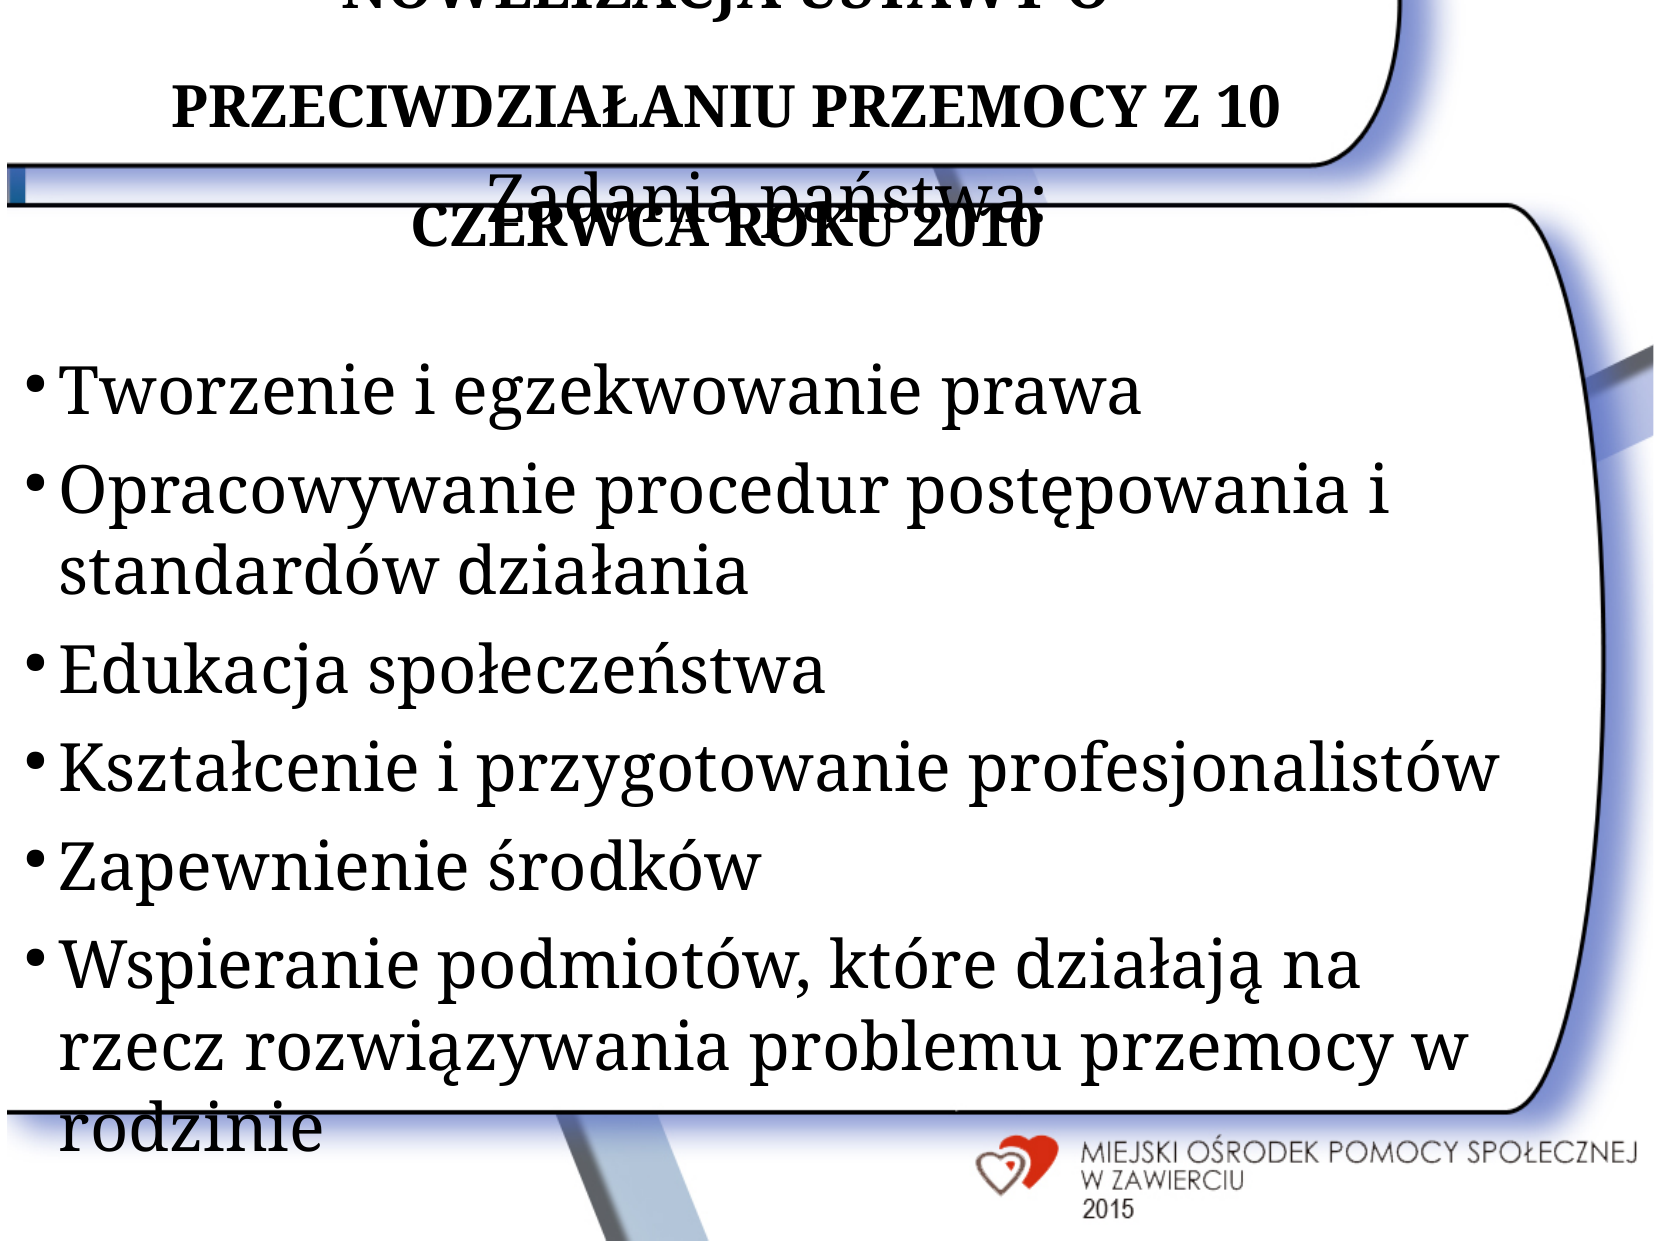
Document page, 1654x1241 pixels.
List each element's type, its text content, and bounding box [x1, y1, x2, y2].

picture [639, 208, 649, 220]
picture [7, 0, 1654, 1241]
picture [655, 190, 671, 220]
picture [715, 204, 729, 219]
picture [852, 190, 868, 220]
picture [542, 208, 549, 218]
picture [979, 211, 990, 220]
picture [740, 208, 751, 220]
picture [811, 207, 817, 219]
subtitle Zadania państwa: Tworzenie i egzekwowanie prawa Opracowywanie procedur postępowania i standardów działania Edukacja społeczeństwa Kształcenie i przygotowanie profesjonalistów Zapewnienie środków Wspieranie podmiotów, które działają na rzecz rozwiązywania problemu przemocy w rodzinie [23, 220, 1512, 1099]
picture [773, 190, 791, 207]
picture [506, 175, 591, 220]
picture [620, 207, 627, 218]
picture [682, 212, 687, 220]
picture [1002, 204, 1016, 219]
picture [836, 210, 846, 220]
picture [890, 207, 903, 219]
picture [504, 208, 518, 219]
picture [613, 208, 617, 218]
picture [573, 190, 590, 218]
picture [778, 208, 791, 218]
picture [924, 207, 932, 219]
picture [960, 194, 967, 205]
picture [955, 208, 965, 220]
picture [1022, 208, 1030, 220]
title NOWELIZACJA USTAWY O PRZECIWDZIAŁANIU PRZEMOCY Z 10 CZERWCA ROKU 2010 [0, 0, 1430, 175]
